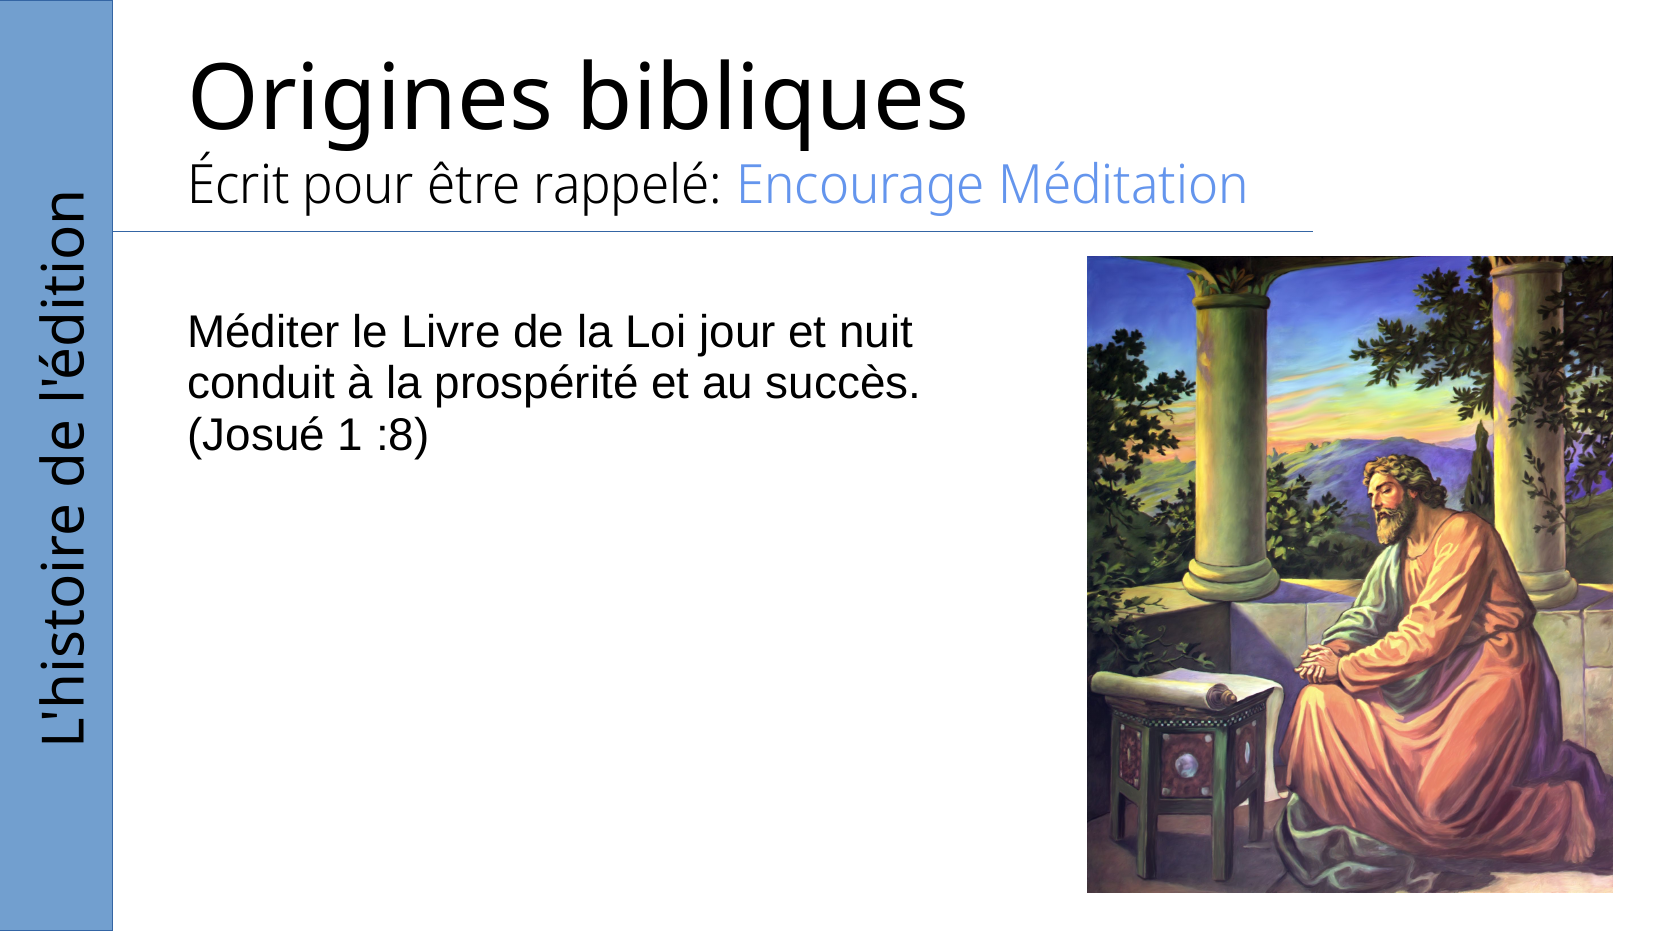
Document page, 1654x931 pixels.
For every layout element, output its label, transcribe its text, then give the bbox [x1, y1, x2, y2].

picture [1087, 256, 1613, 893]
title Origines bibliques [187, 33, 1571, 125]
text_box L'histoire de l'édition [13, 37, 105, 901]
text_box [0, 0, 113, 931]
subtitle Méditer le Livre de la Loi jour et nuit conduit à la prospérité et au succès. (Josué 1 :8) [187, 306, 1013, 846]
title Écrit pour être rappelé: Encourage Méditation [187, 125, 1571, 239]
